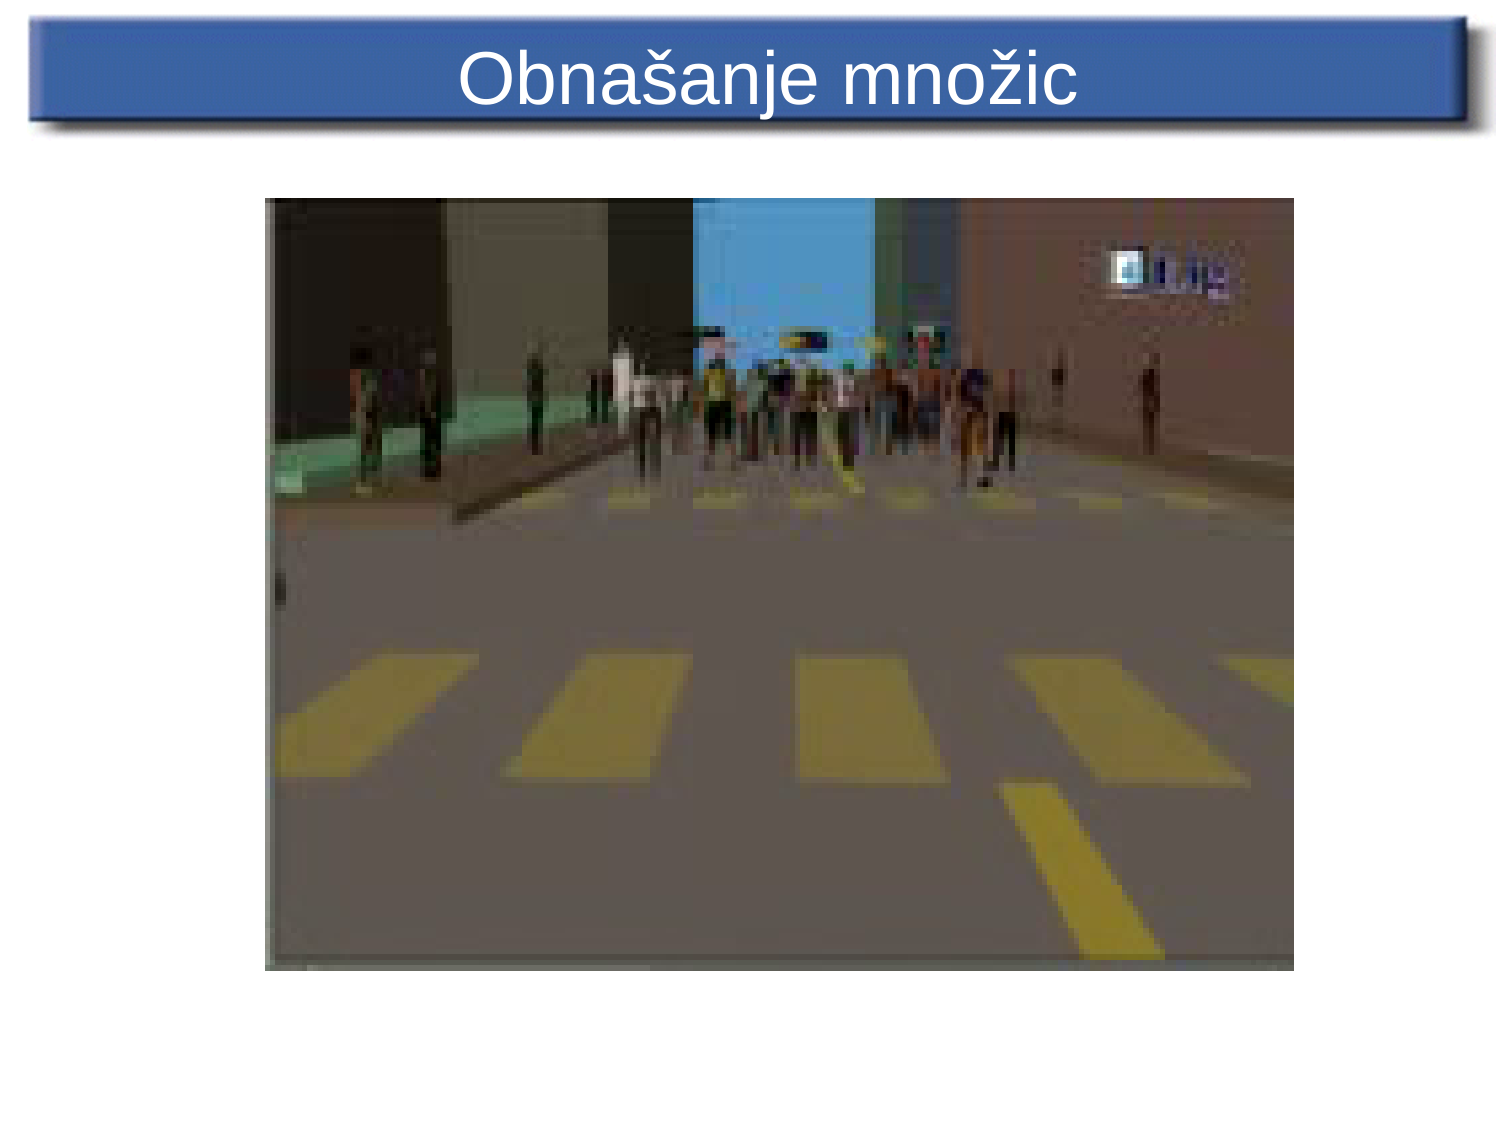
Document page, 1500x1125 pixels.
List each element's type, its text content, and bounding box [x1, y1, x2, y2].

text_box Obnašanje množic [442, 22, 1095, 128]
picture [27, 13, 1496, 141]
picture [265, 198, 1294, 971]
